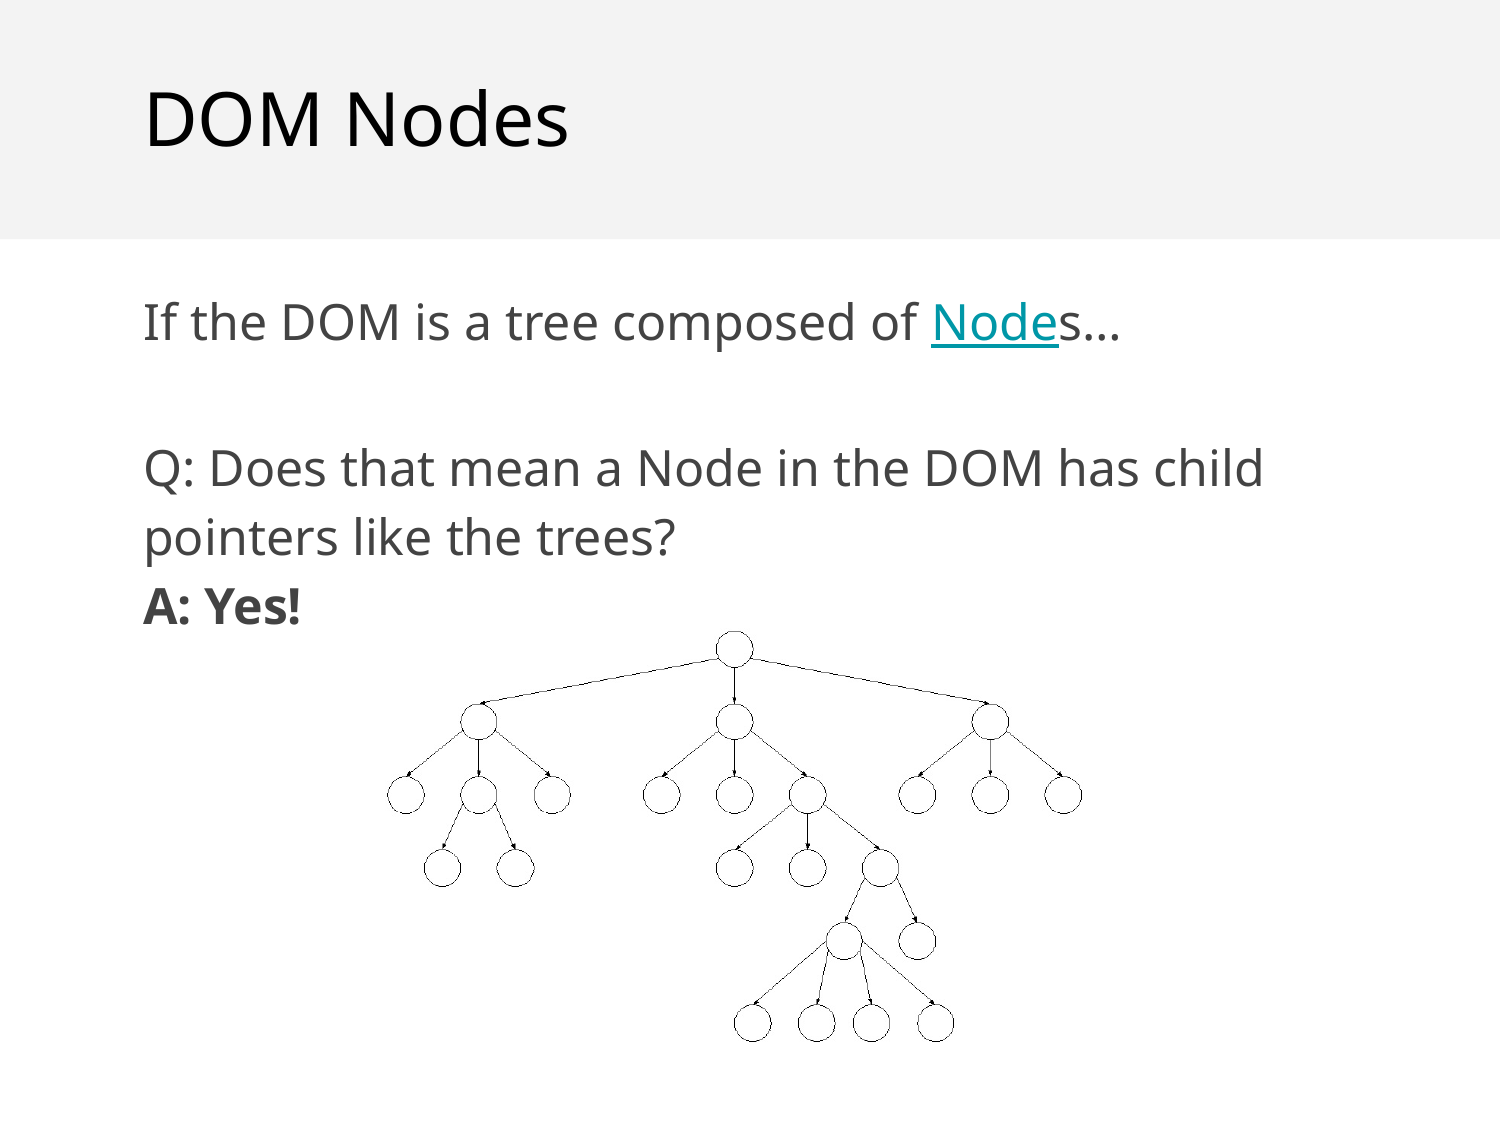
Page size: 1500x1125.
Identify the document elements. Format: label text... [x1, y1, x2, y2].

title DOM Nodes [128, 56, 1372, 183]
list If the DOM is a tree composed of Nodes… Q: Does that mean a Node in the DOM has child pointers like the trees? A: Yes! [128, 265, 1372, 473]
picture [385, 628, 1083, 1043]
